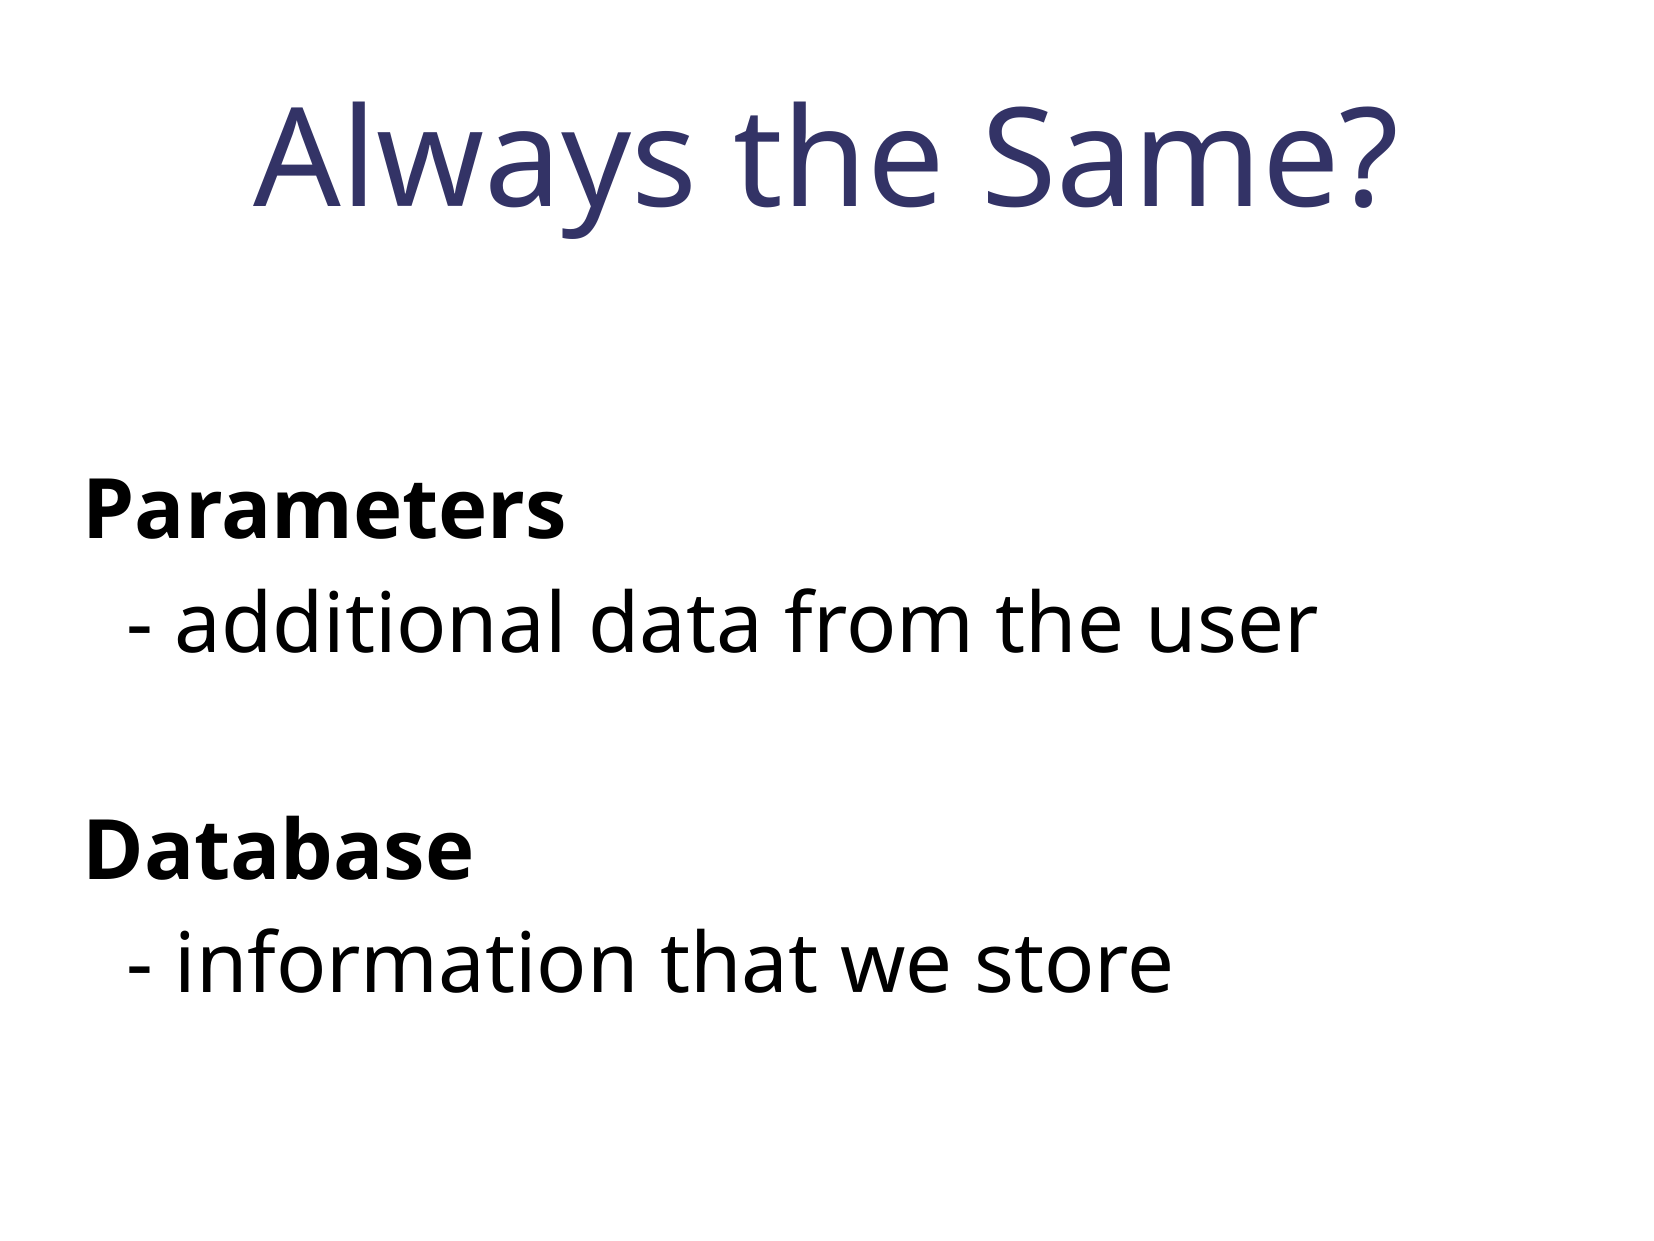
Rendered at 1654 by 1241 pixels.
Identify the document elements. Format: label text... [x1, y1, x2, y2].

title Always the Same? [82, 49, 1571, 257]
subtitle Parameters - additional data from the user Database - information that we store [82, 450, 1571, 1094]
